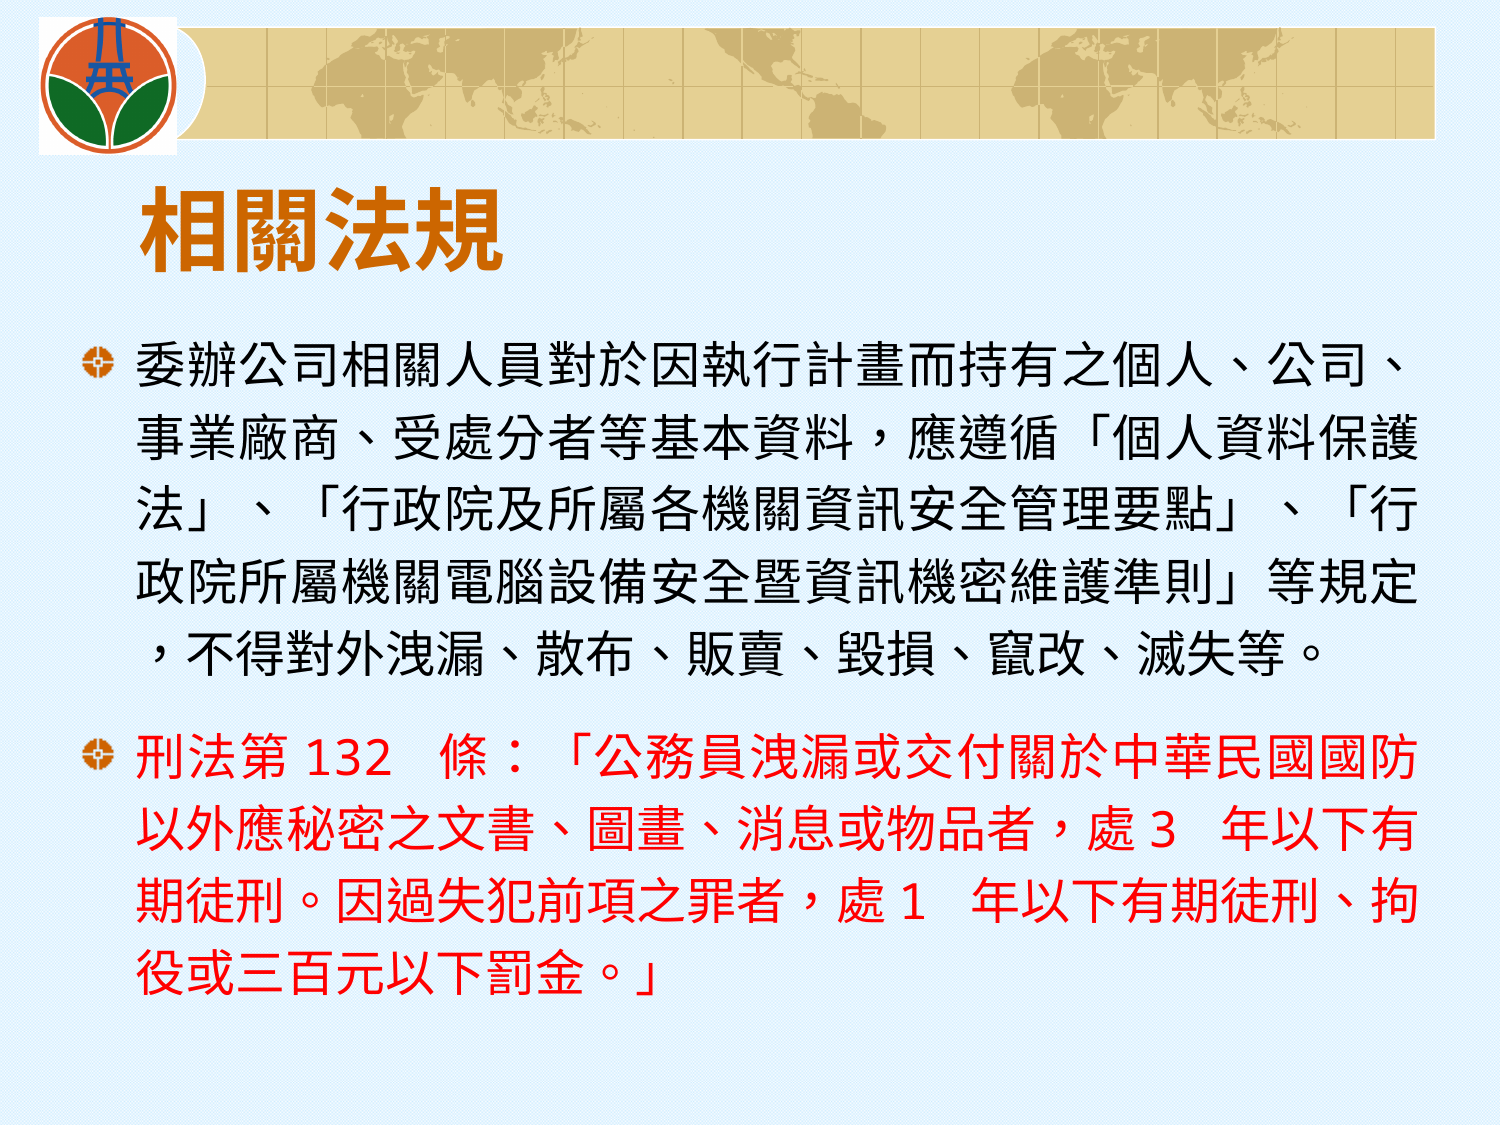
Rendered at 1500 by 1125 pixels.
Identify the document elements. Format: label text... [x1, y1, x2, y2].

title 相關法規 [123, 152, 1316, 303]
picture [0, 0, 1500, 1125]
list 委辦公司相關人員對於因執行計畫而持有之個人、公司、事業廠商、受處分者等基本資料，應遵循「個人資料保護法」、「行政院及所屬各機關資訊安全管理要點」、「行政院所屬機關電腦設備安全暨資訊機密維護準則」等規定，不得對外洩漏、散布、販賣、毀損、竄改、滅失等。 刑法第132 條：「公務員洩漏或交付關於中華民國國防以外應秘密之文書、圖畫、消息或物品者，處3 年以下有期徒刑。因過失犯前項之罪者，處1 年以下有期徒刑、拘役或三百元以下罰金。」 [64, 314, 1436, 1083]
